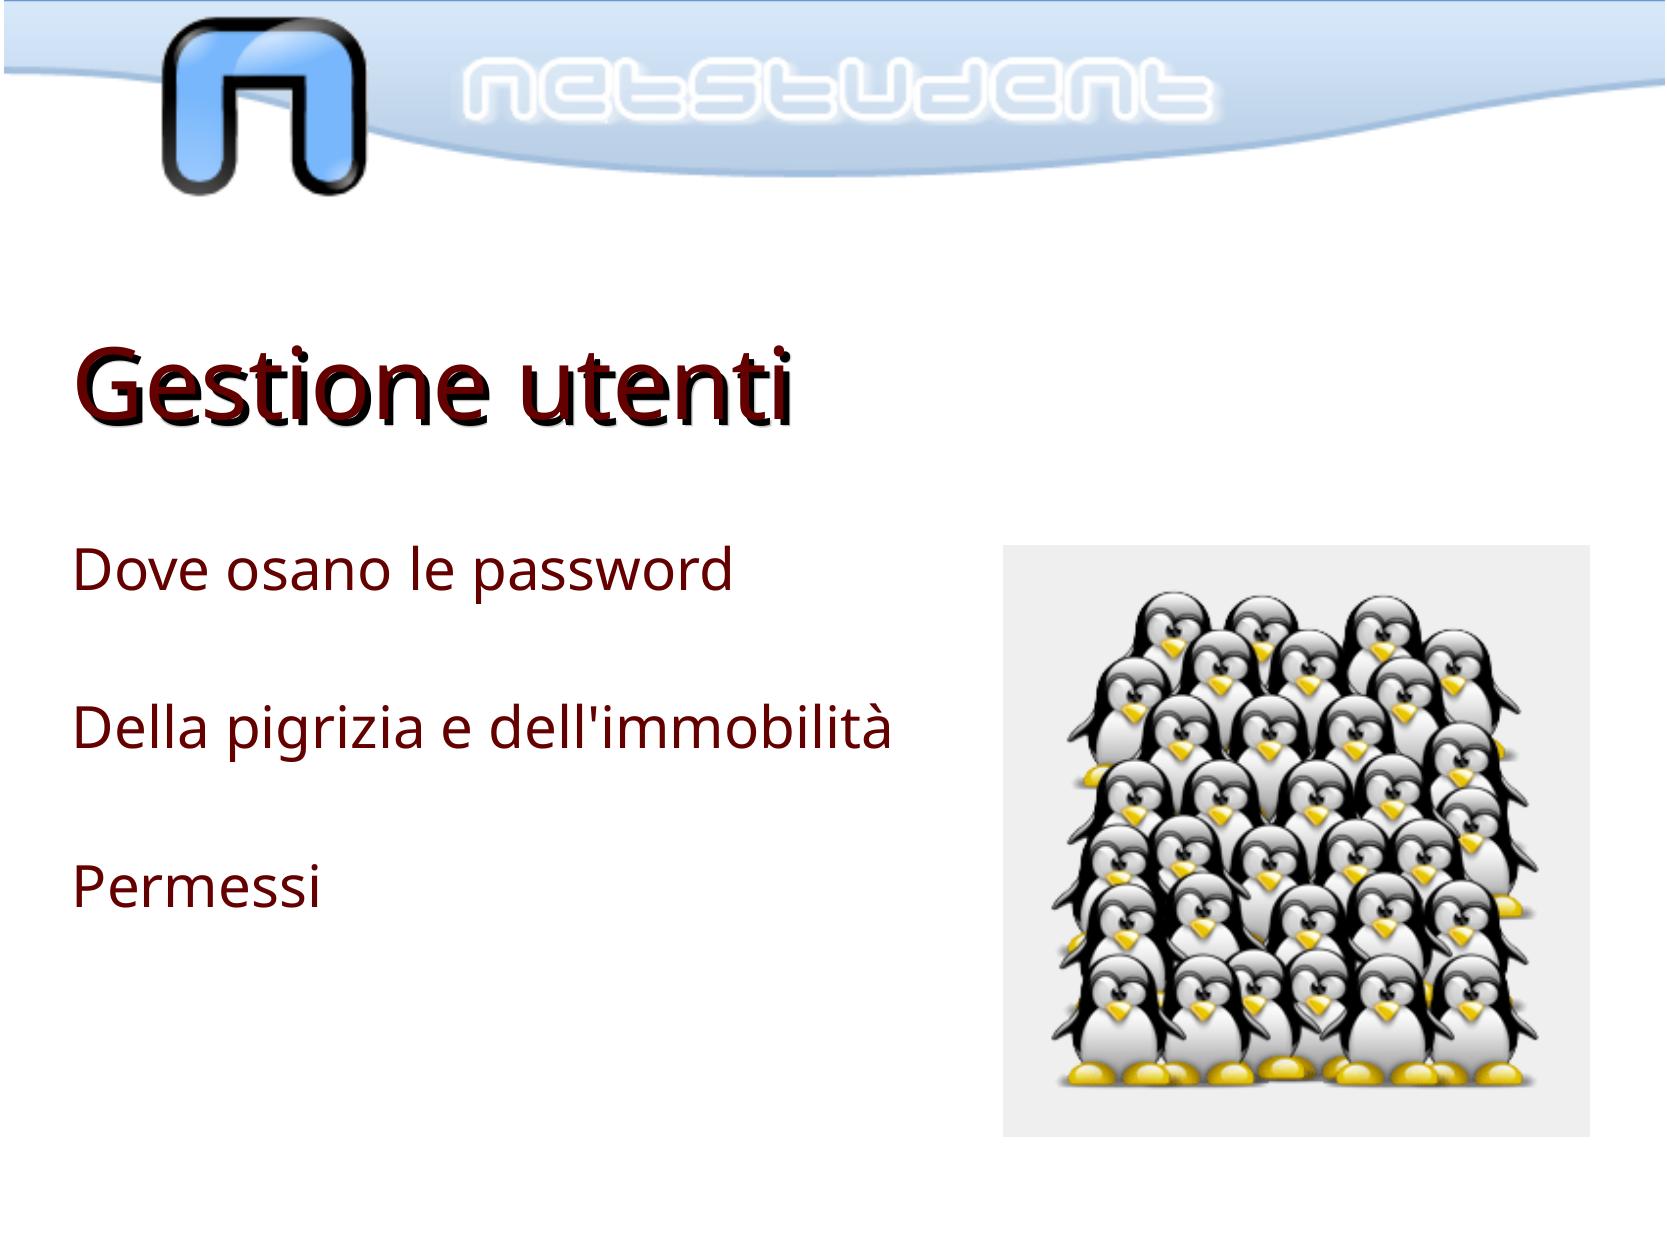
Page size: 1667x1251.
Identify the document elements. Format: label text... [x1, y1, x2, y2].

picture [0, 0, 1667, 1251]
title Gestione utenti Dove osano le password Della pigrizia e dell'immobilità Permessi [65, 333, 1456, 904]
